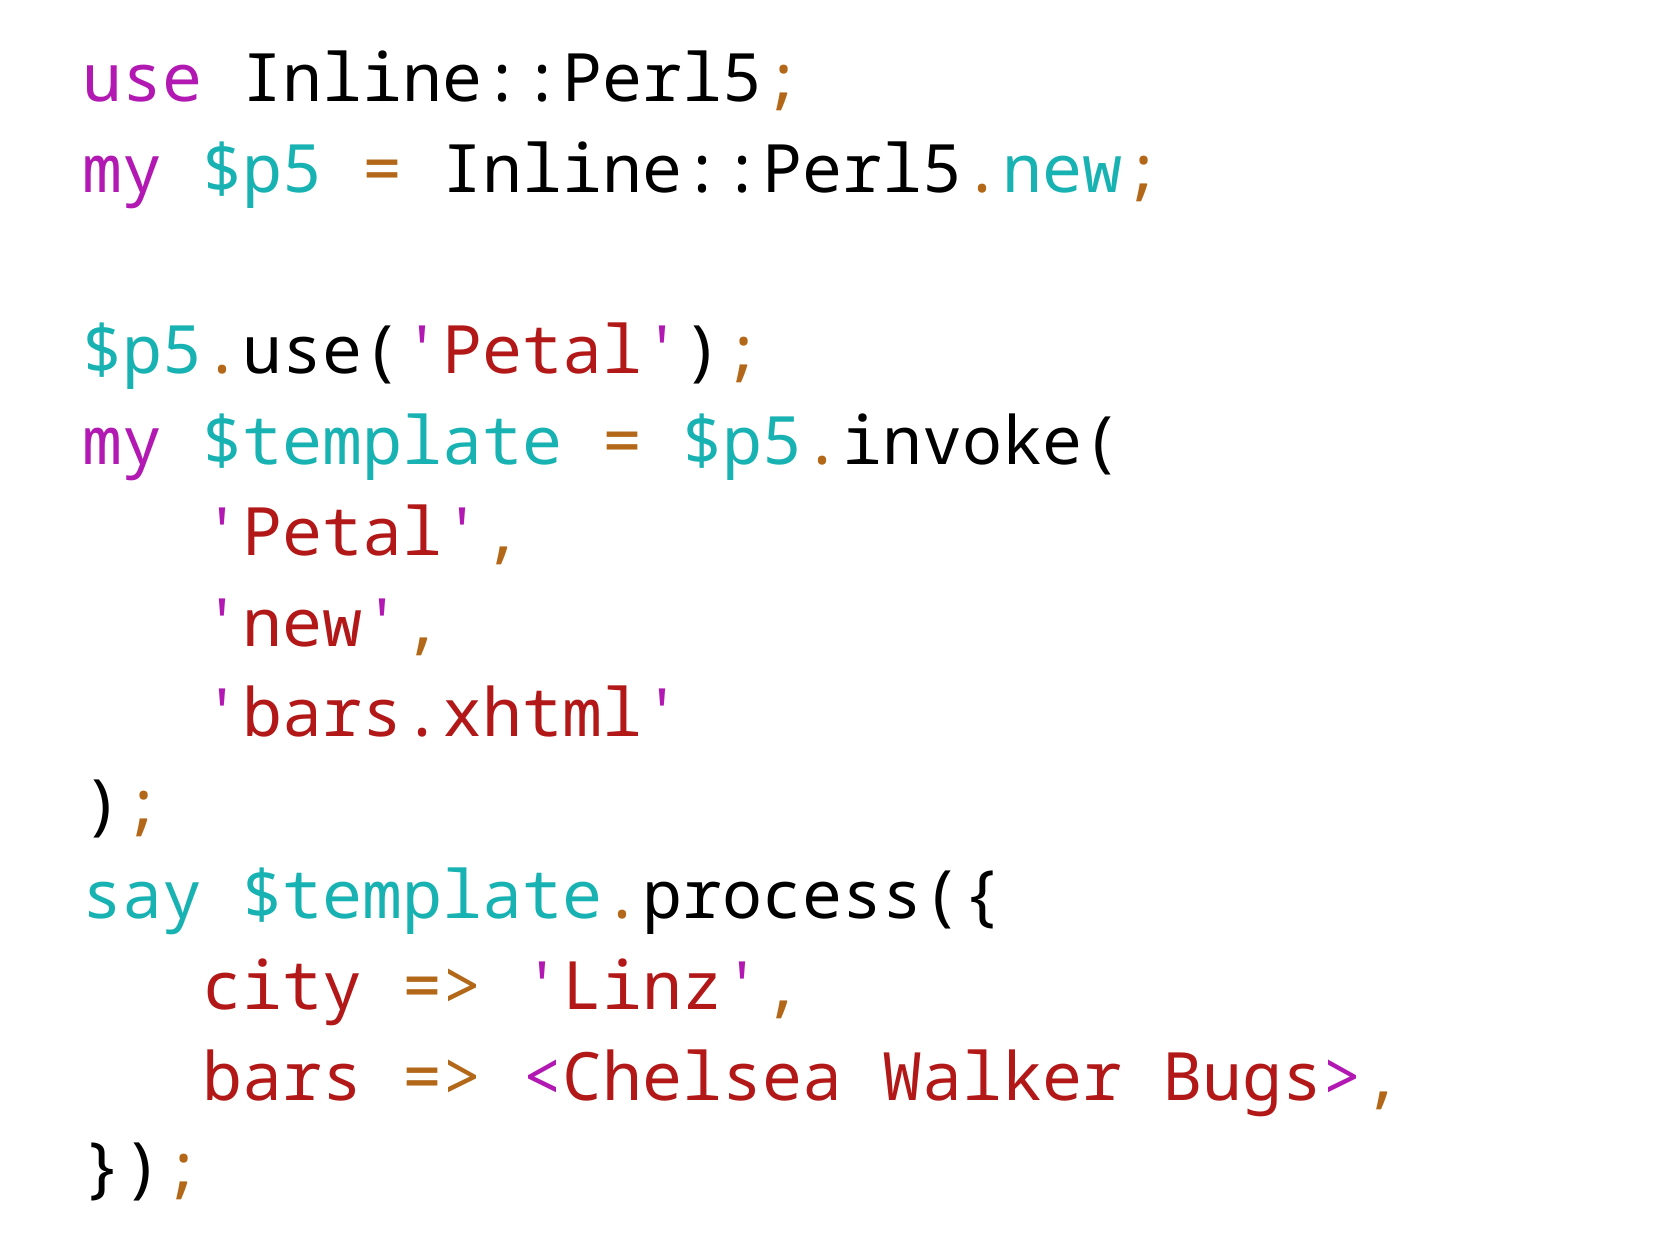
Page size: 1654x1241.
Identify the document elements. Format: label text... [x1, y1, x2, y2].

subtitle use Inline::Perl5; my $p5 = Inline::Perl5.new; $p5.use('Petal'); my $template = $p5.invoke( 'Petal', 'new', 'bars.xhtml' ); say $template.process({ city => 'Linz', bars => <Chelsea Walker Bugs>, }); [82, 129, 1571, 1112]
